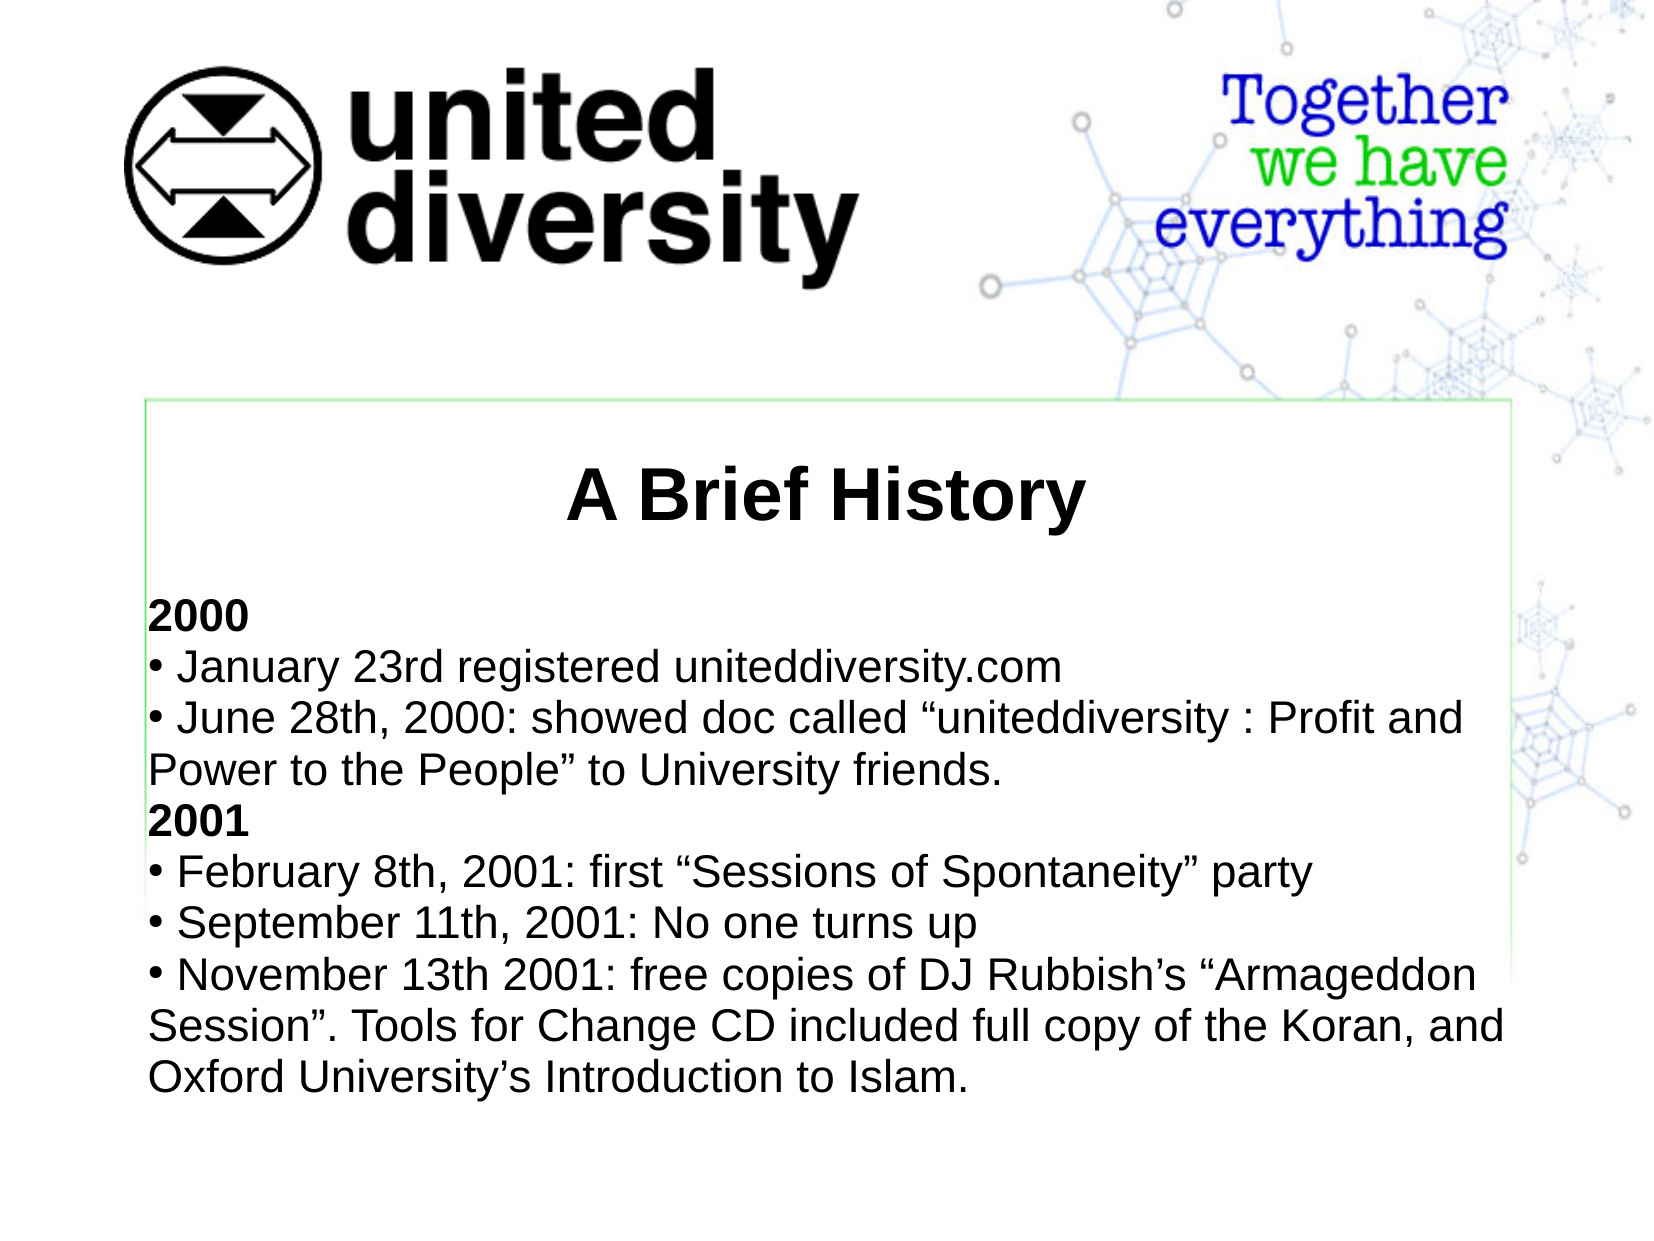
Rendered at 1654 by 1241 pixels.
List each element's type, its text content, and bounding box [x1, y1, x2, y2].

picture [0, 0, 1654, 1241]
subtitle 2000 January 23rd registered uniteddiversity.com June 28th, 2000: showed doc called “uniteddiversity : Profit and Power to the People” to University friends. 2001 February 8th, 2001: first “Sessions of Spontaneity” party September 11th, 2001: No one turns up November 13th 2001: free copies of DJ Rubbish’s “Armageddon Session”. Tools for Change CD included full copy of the Koran, and Oxford University’s Introduction to Islam. [147, 589, 1506, 1103]
title A Brief History [147, 398, 1506, 589]
